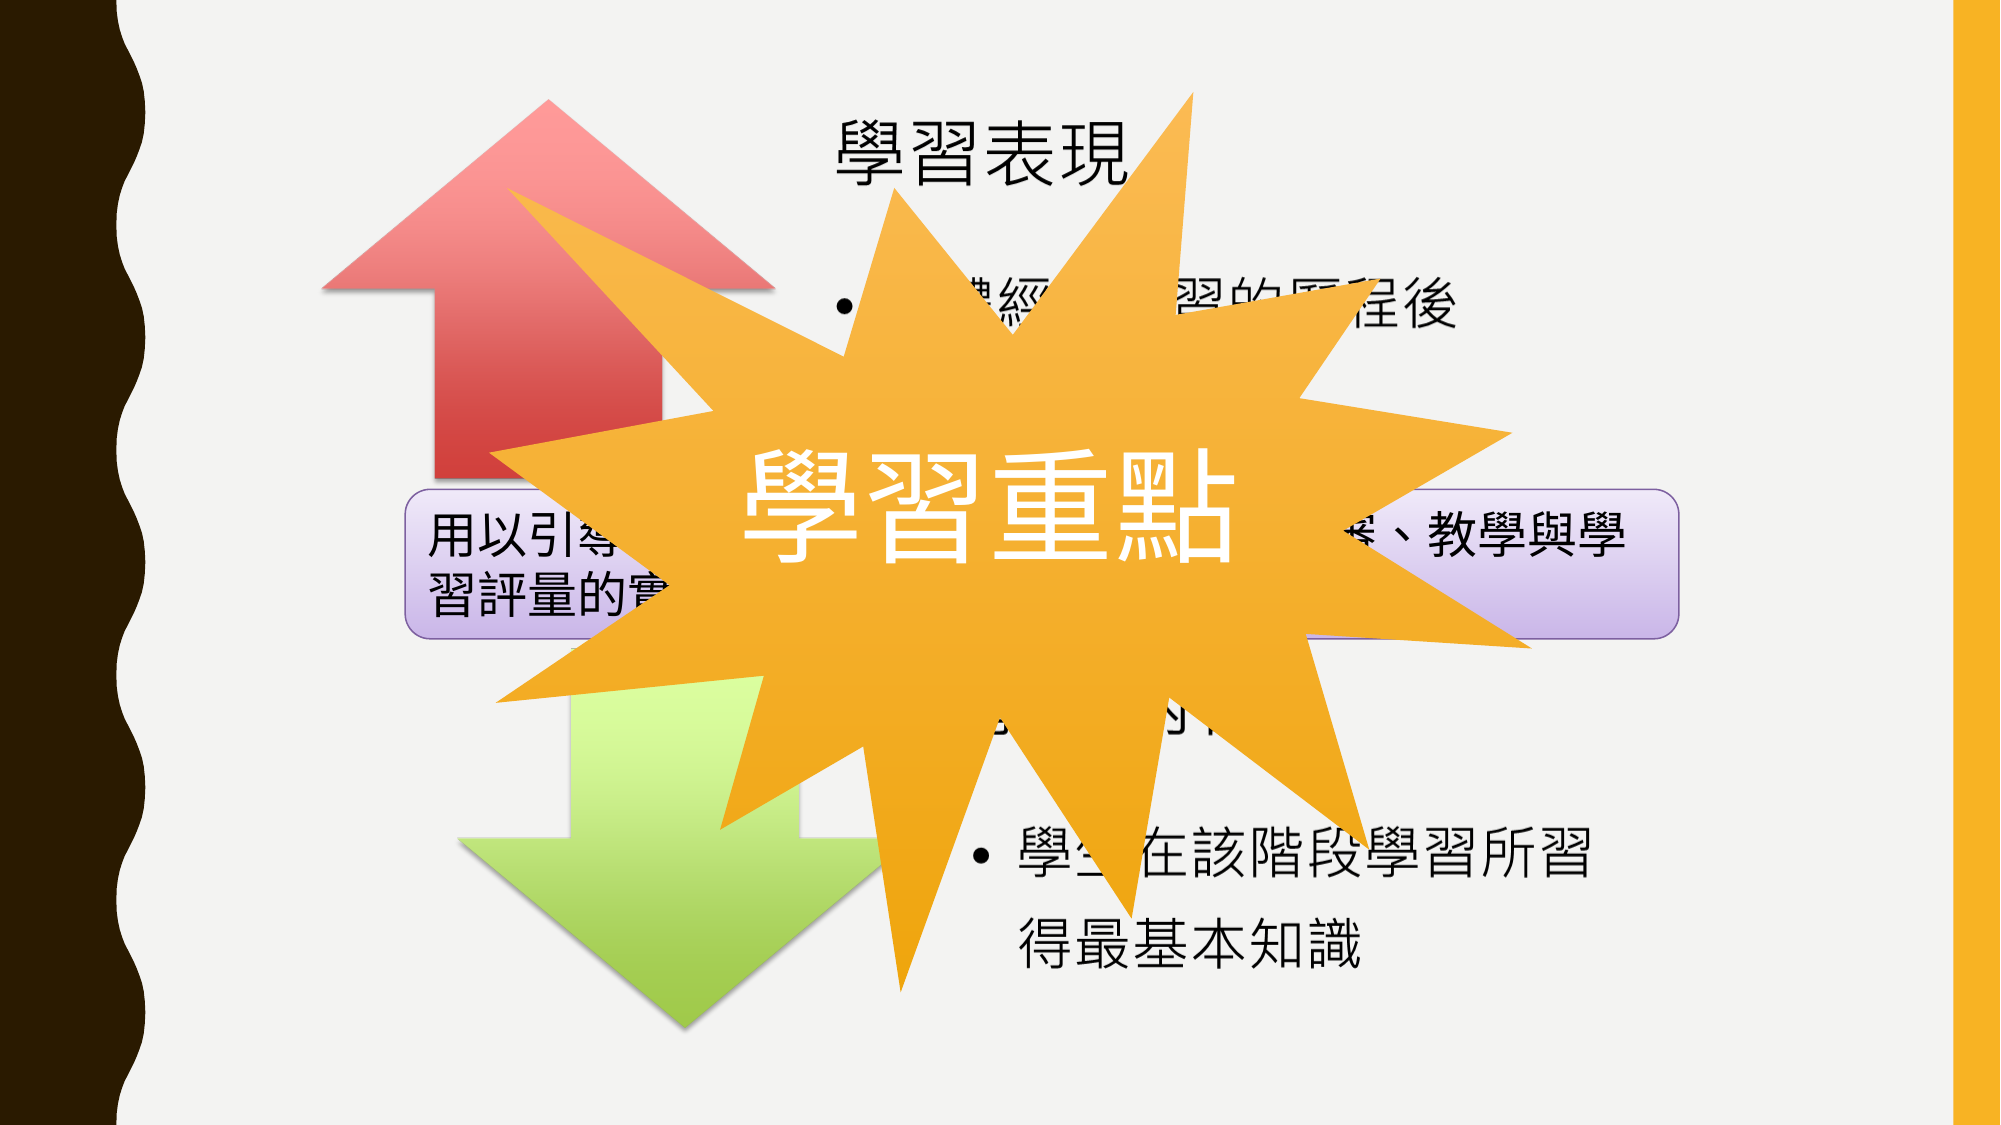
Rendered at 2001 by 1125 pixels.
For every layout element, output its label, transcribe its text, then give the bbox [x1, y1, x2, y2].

text_box 用以引導課程設計、教材研發、教科書編審、教學與學習評量的實施。 [405, 489, 662, 639]
text_box 用以引導課程設計、教材研發、教科書編審、教學與學習評量的實施。 [1354, 489, 1679, 639]
picture [314, 35, 1699, 1092]
text_box 學習重點 [488, 91, 1533, 993]
